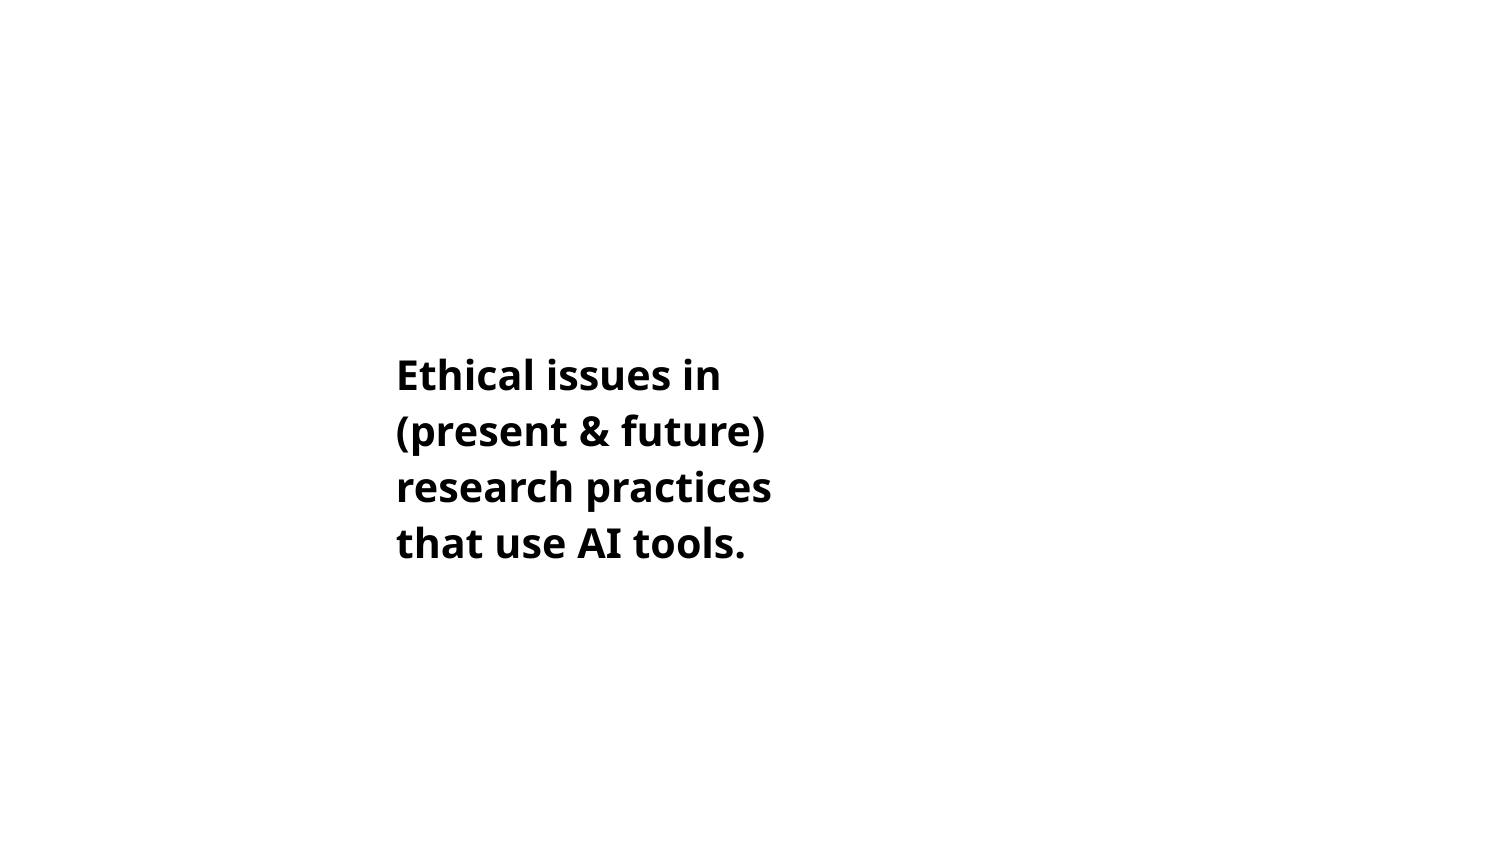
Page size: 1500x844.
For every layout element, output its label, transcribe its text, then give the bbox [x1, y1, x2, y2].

title Ethical issues in (present & future) research practices that use AI tools. [380, 212, 1035, 586]
